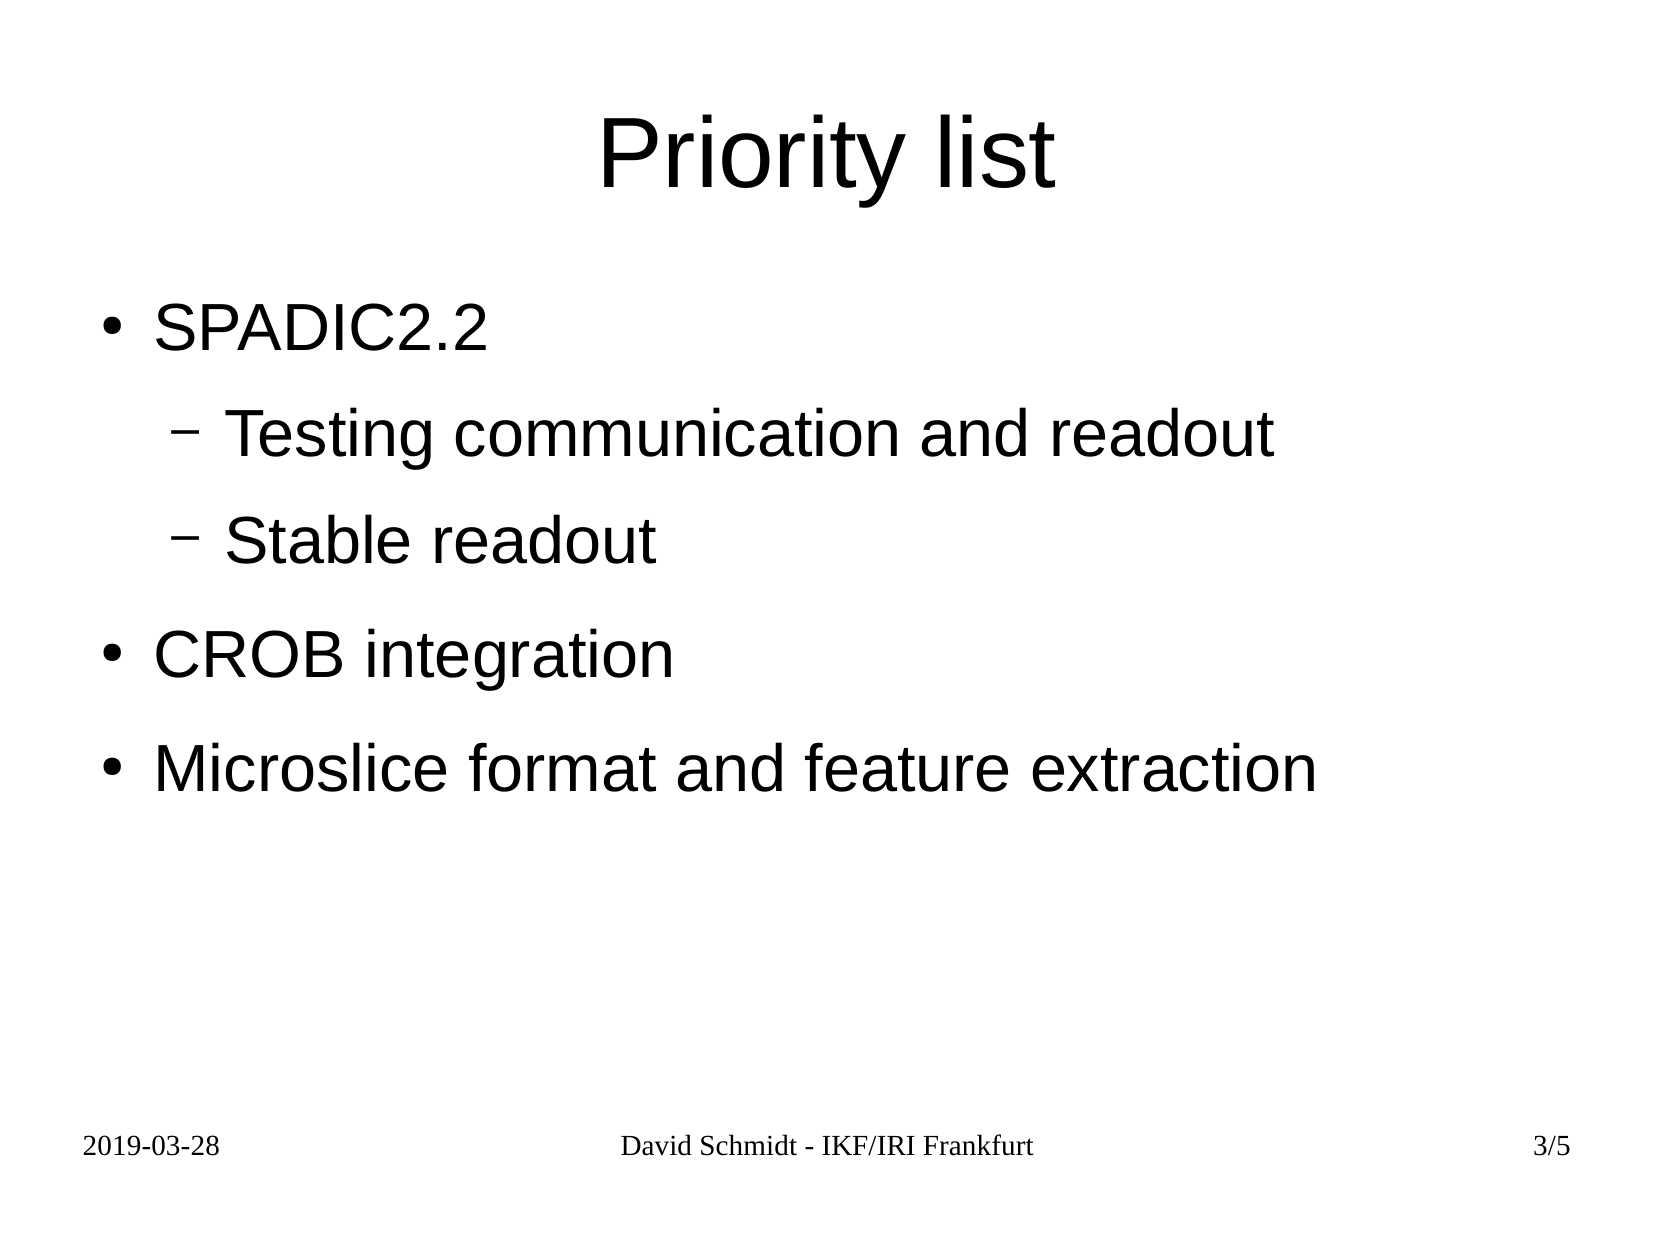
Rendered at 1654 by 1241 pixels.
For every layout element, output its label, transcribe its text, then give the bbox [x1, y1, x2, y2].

list SPADIC2.2 Testing communication and readout Stable readout CROB integration Microslice format and feature extraction [82, 290, 1571, 1010]
title Priority list [82, 49, 1571, 257]
